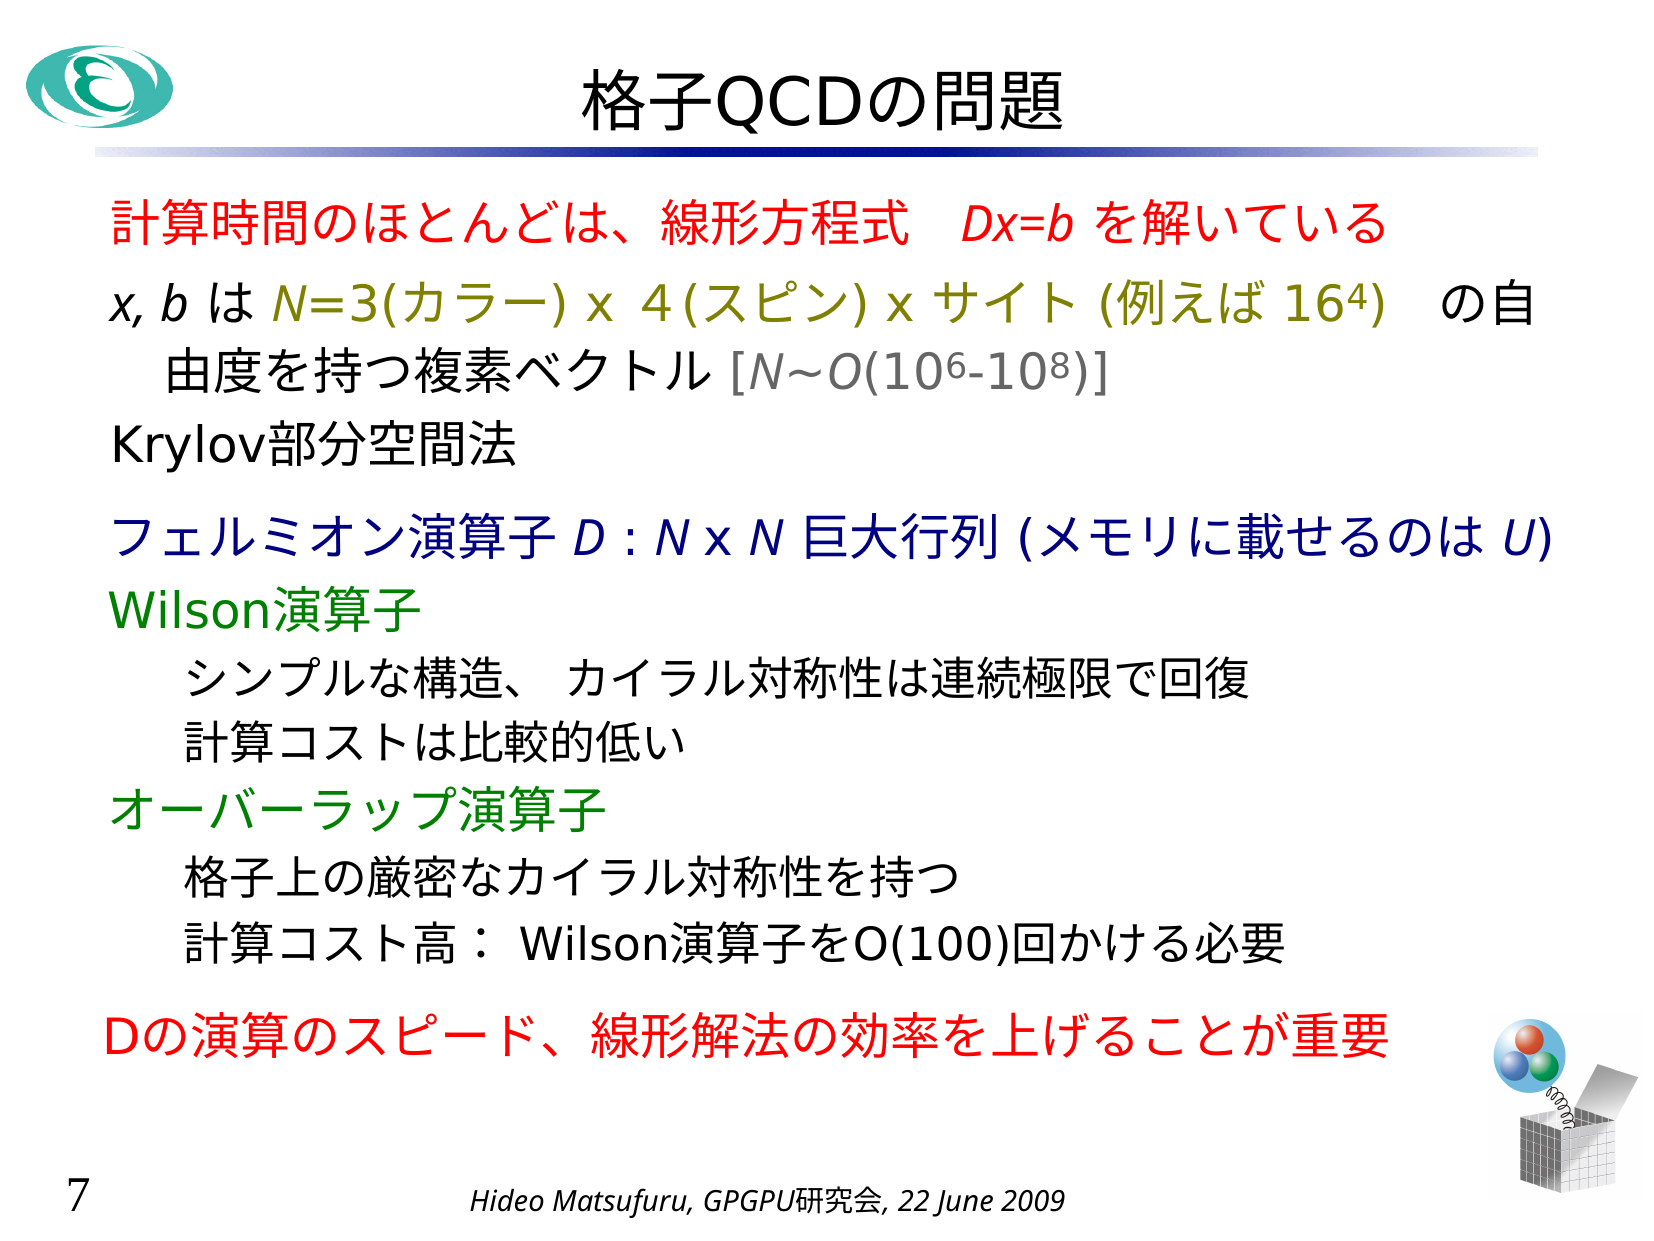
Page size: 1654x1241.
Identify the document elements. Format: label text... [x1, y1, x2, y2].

list フェルミオン演算子 D : N x N 巨大行列 (メモリに載せるのは U) Wilson演算子 シンプルな構造、 カイラル対称性は連続極限で回復 計算コストは比較的低い オーバーラップ演算子 格子上の厳密なカイラル対称性を持つ 計算コスト高： Wilson演算子をO(100)回かける必要 [89, 502, 1596, 969]
picture [95, 147, 1538, 157]
list Dの演算のスピード、線形解法の効率を上げることが重要 [84, 1008, 1537, 1090]
title 格子QCDの問題 [198, 49, 1447, 156]
picture [20, 37, 179, 136]
picture [1488, 1012, 1644, 1200]
list 計算時間のほとんどは、線形方程式 Dx=b を解いている x, b は N=3(カラー) x ４(スピン) x サイト (例えば 164) の自由度を持つ複素ベクトル [N~O(106-108)] Krylov部分空間法 [92, 188, 1545, 469]
